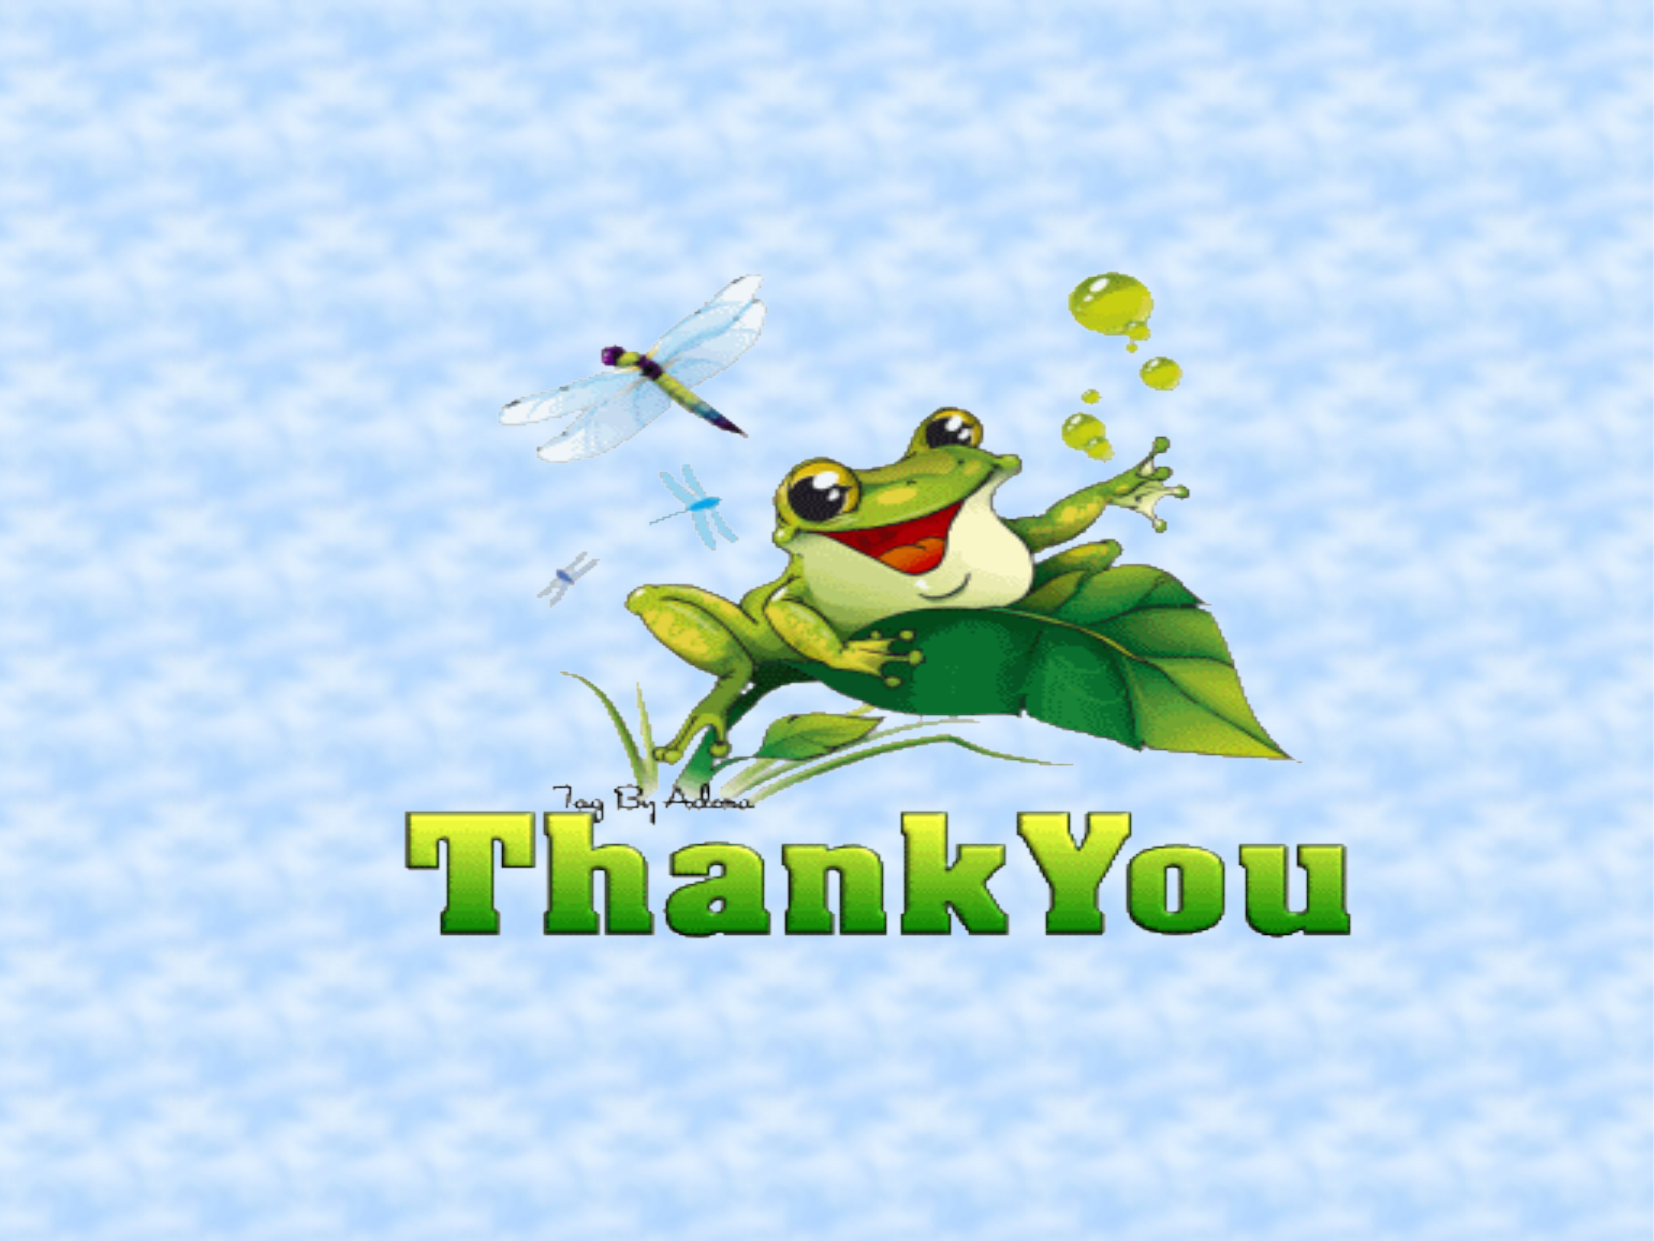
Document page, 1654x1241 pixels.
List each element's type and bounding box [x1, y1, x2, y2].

picture [0, 0, 1654, 1241]
subtitle [82, 56, 1571, 1102]
